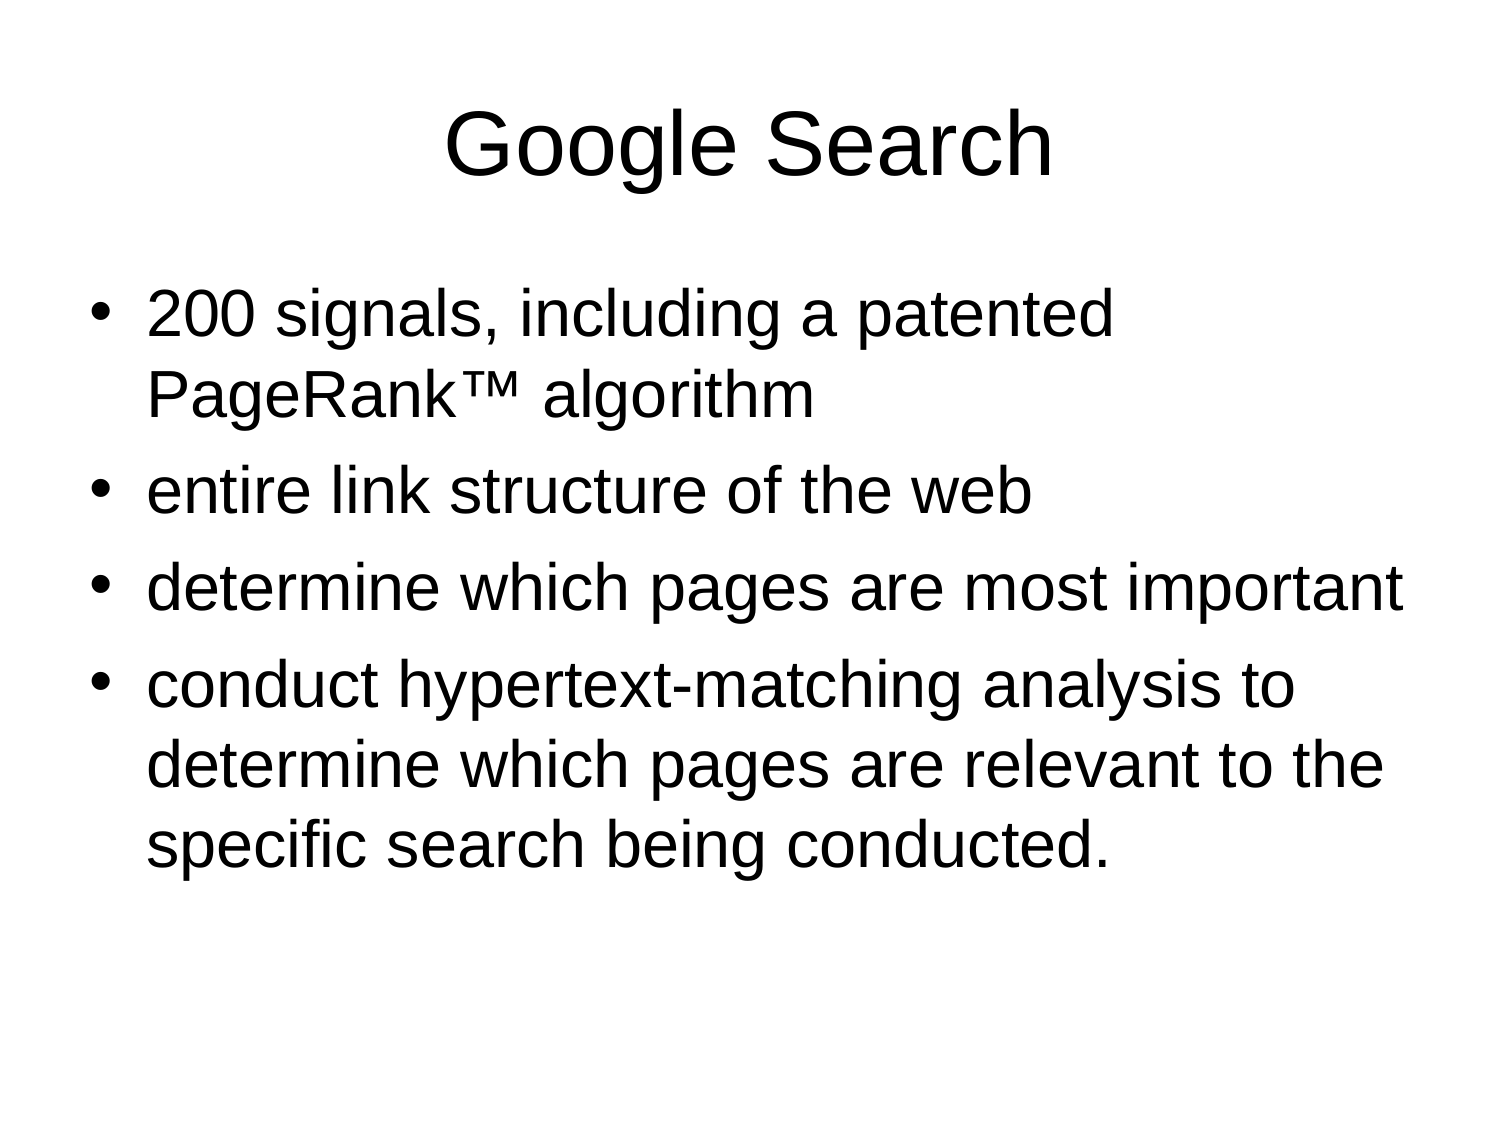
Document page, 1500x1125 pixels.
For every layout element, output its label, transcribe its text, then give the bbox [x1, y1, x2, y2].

list 200 signals, including a patented PageRank™ algorithm entire link structure of the web determine which pages are most important conduct hypertext-matching analysis to determine which pages are relevant to the specific search being conducted. [75, 262, 1426, 1005]
title Google Search [75, 45, 1426, 233]
